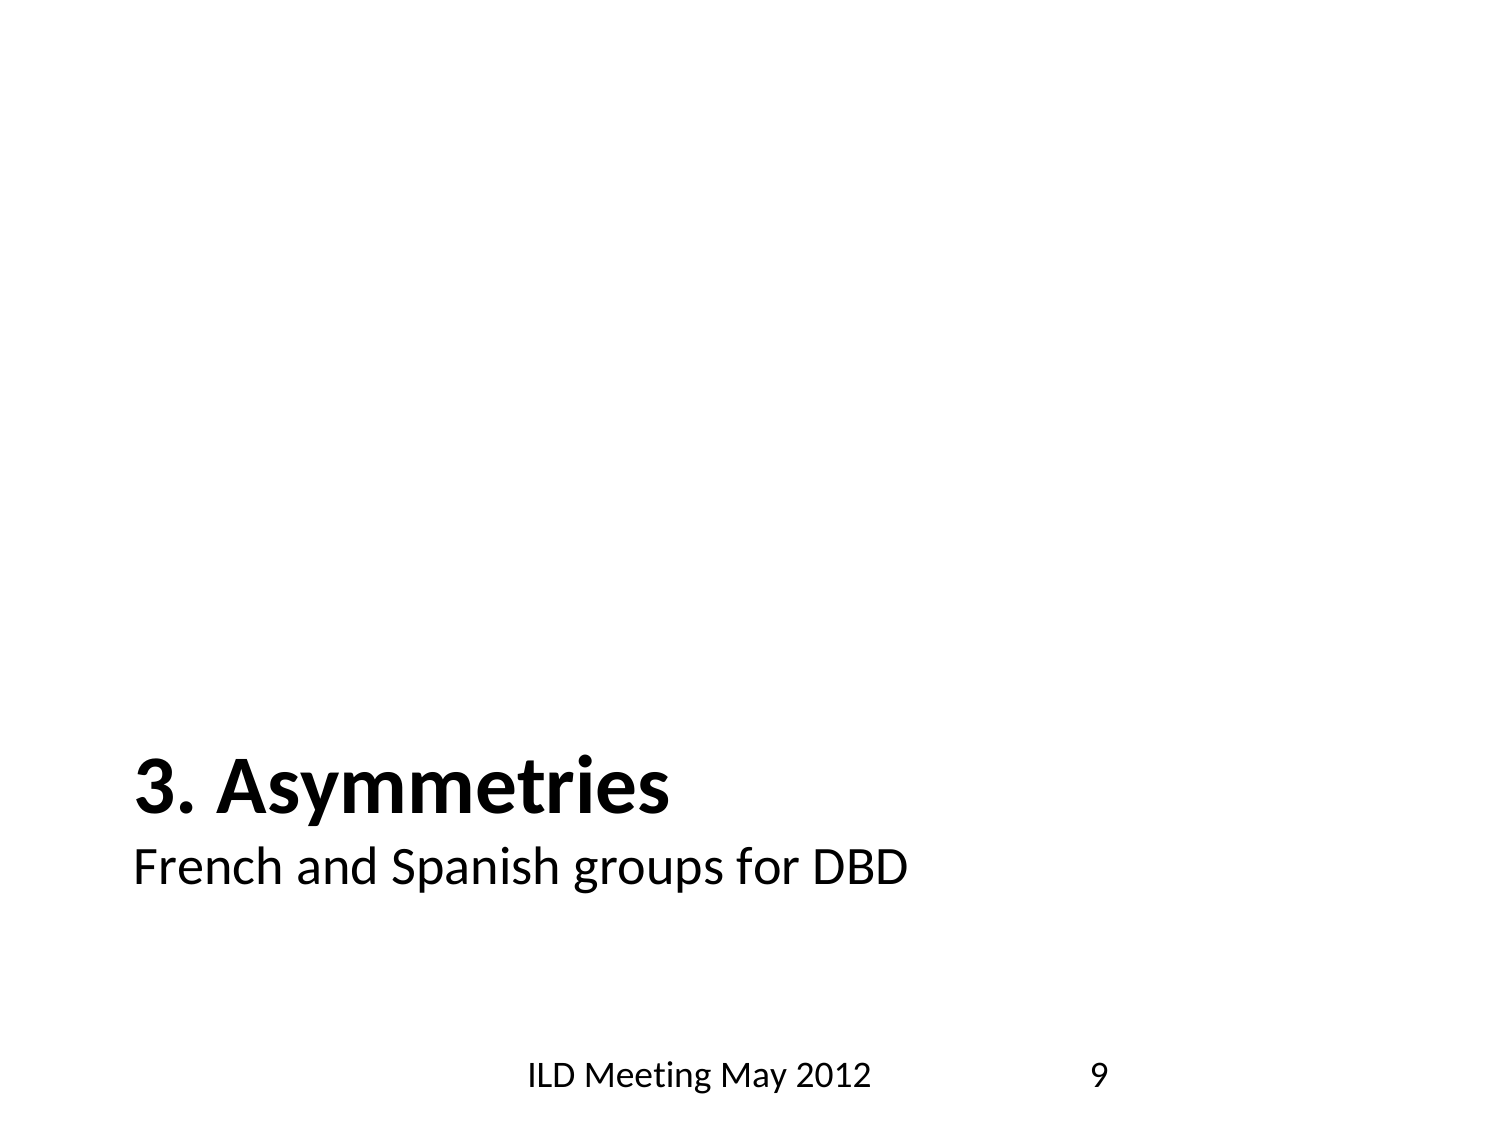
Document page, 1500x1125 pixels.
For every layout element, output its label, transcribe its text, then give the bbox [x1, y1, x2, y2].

title 3. Asymmetries French and Spanish groups for DBD [118, 722, 1394, 947]
